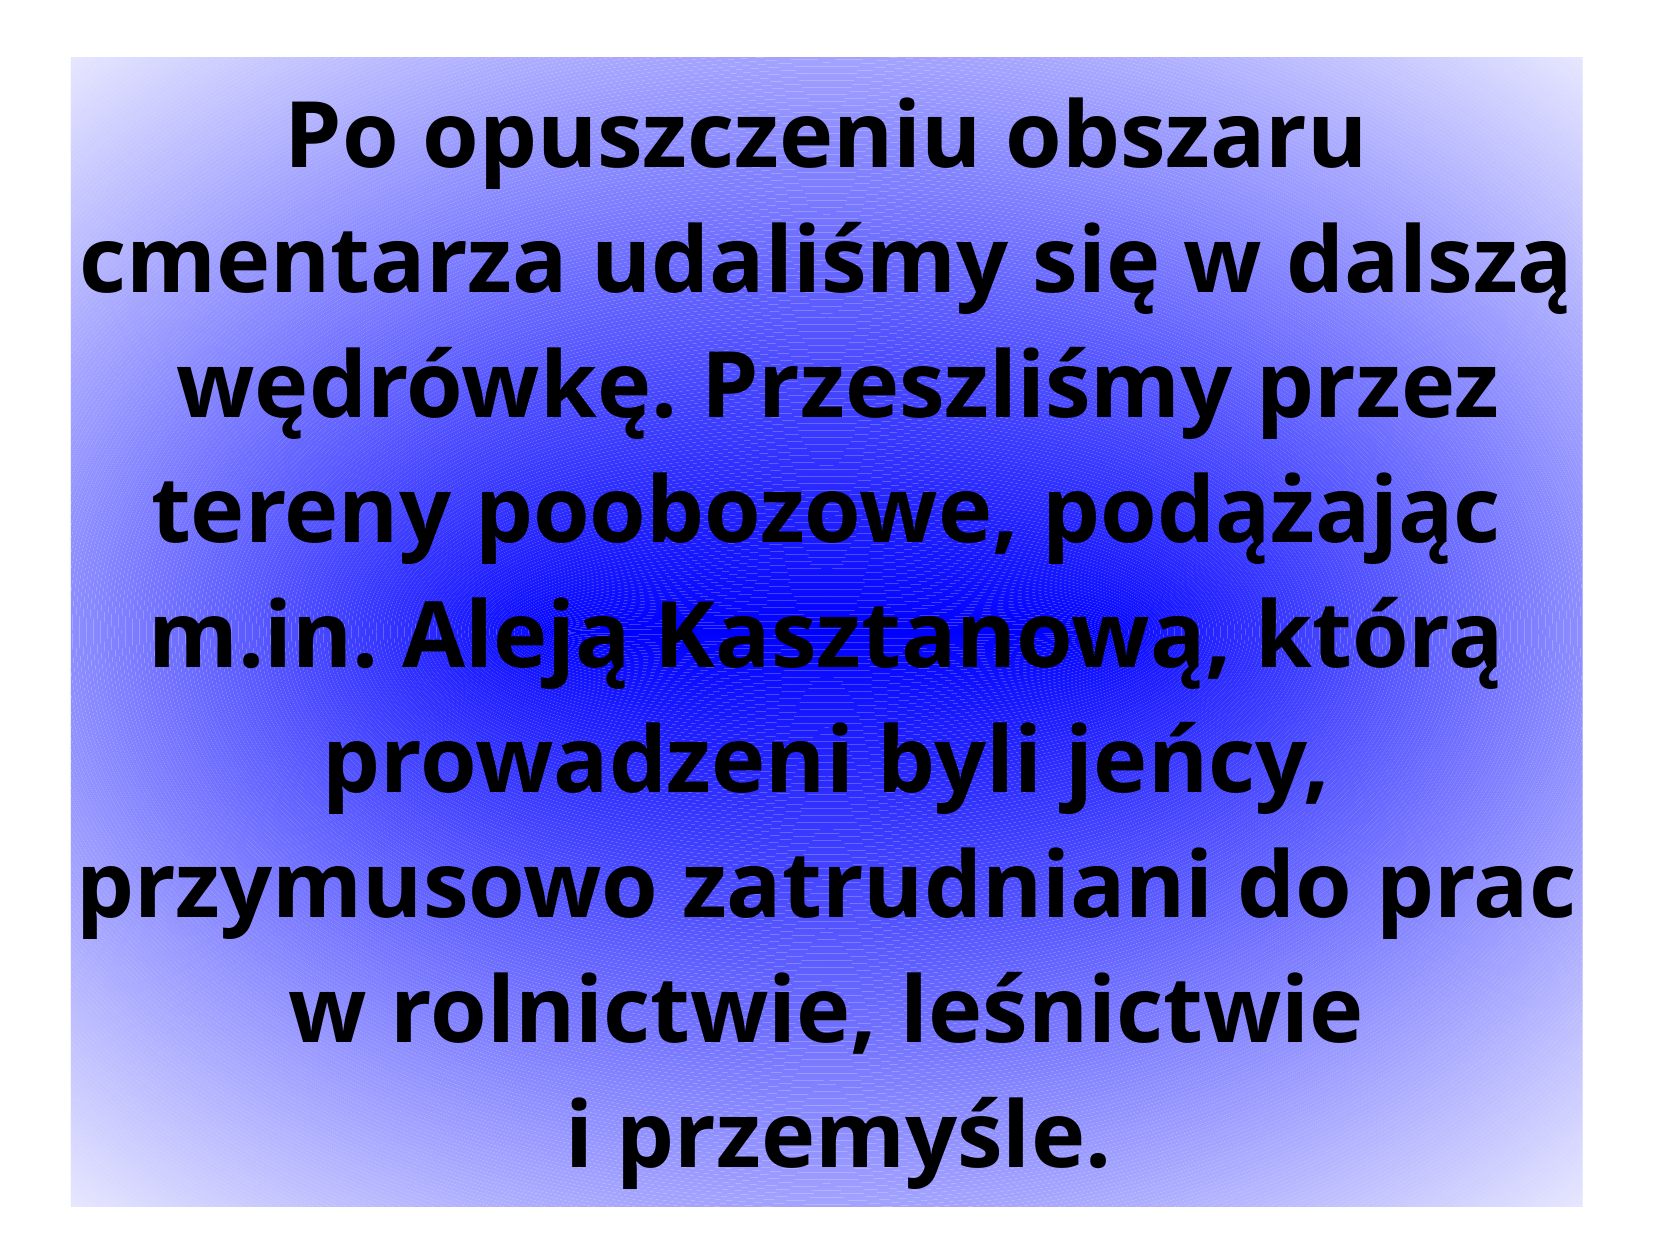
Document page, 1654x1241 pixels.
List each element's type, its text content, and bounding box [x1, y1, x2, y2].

title Po opuszczeniu obszaru cmentarza udaliśmy się w dalszą wędrówkę. Przeszliśmy przez tereny poobozowe, podążając m.in. Aleją Kasztanową, którą prowadzeni byli jeńcy, przymusowo zatrudniani do prac w rolnictwie, leśnictwie i przemyśle. [70, 57, 1583, 1207]
